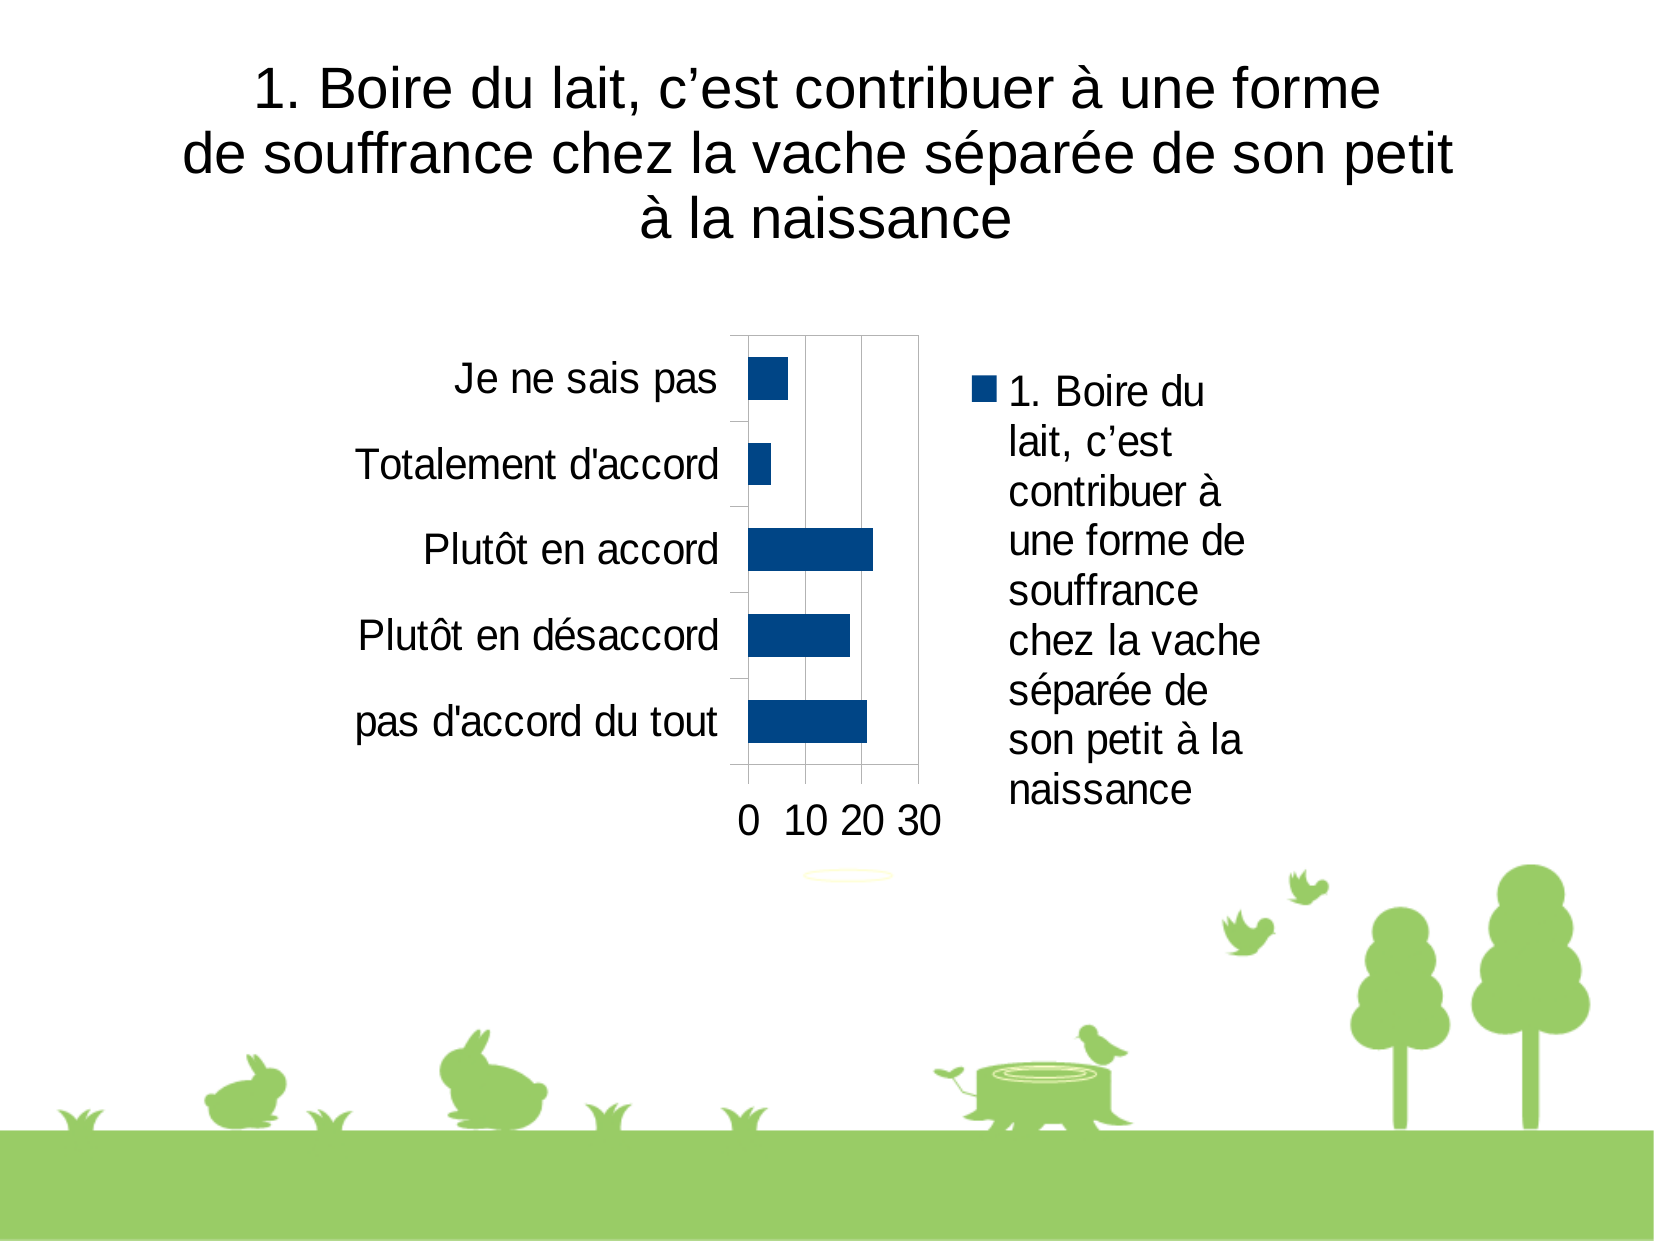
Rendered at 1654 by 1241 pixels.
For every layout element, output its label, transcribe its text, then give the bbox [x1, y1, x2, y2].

picture [0, 0, 1654, 1241]
title 1. Boire du lait, c’est contribuer à une forme de souffrance chez la vache séparée de son petit à la naissance [82, 49, 1571, 257]
chart [354, 324, 1300, 857]
